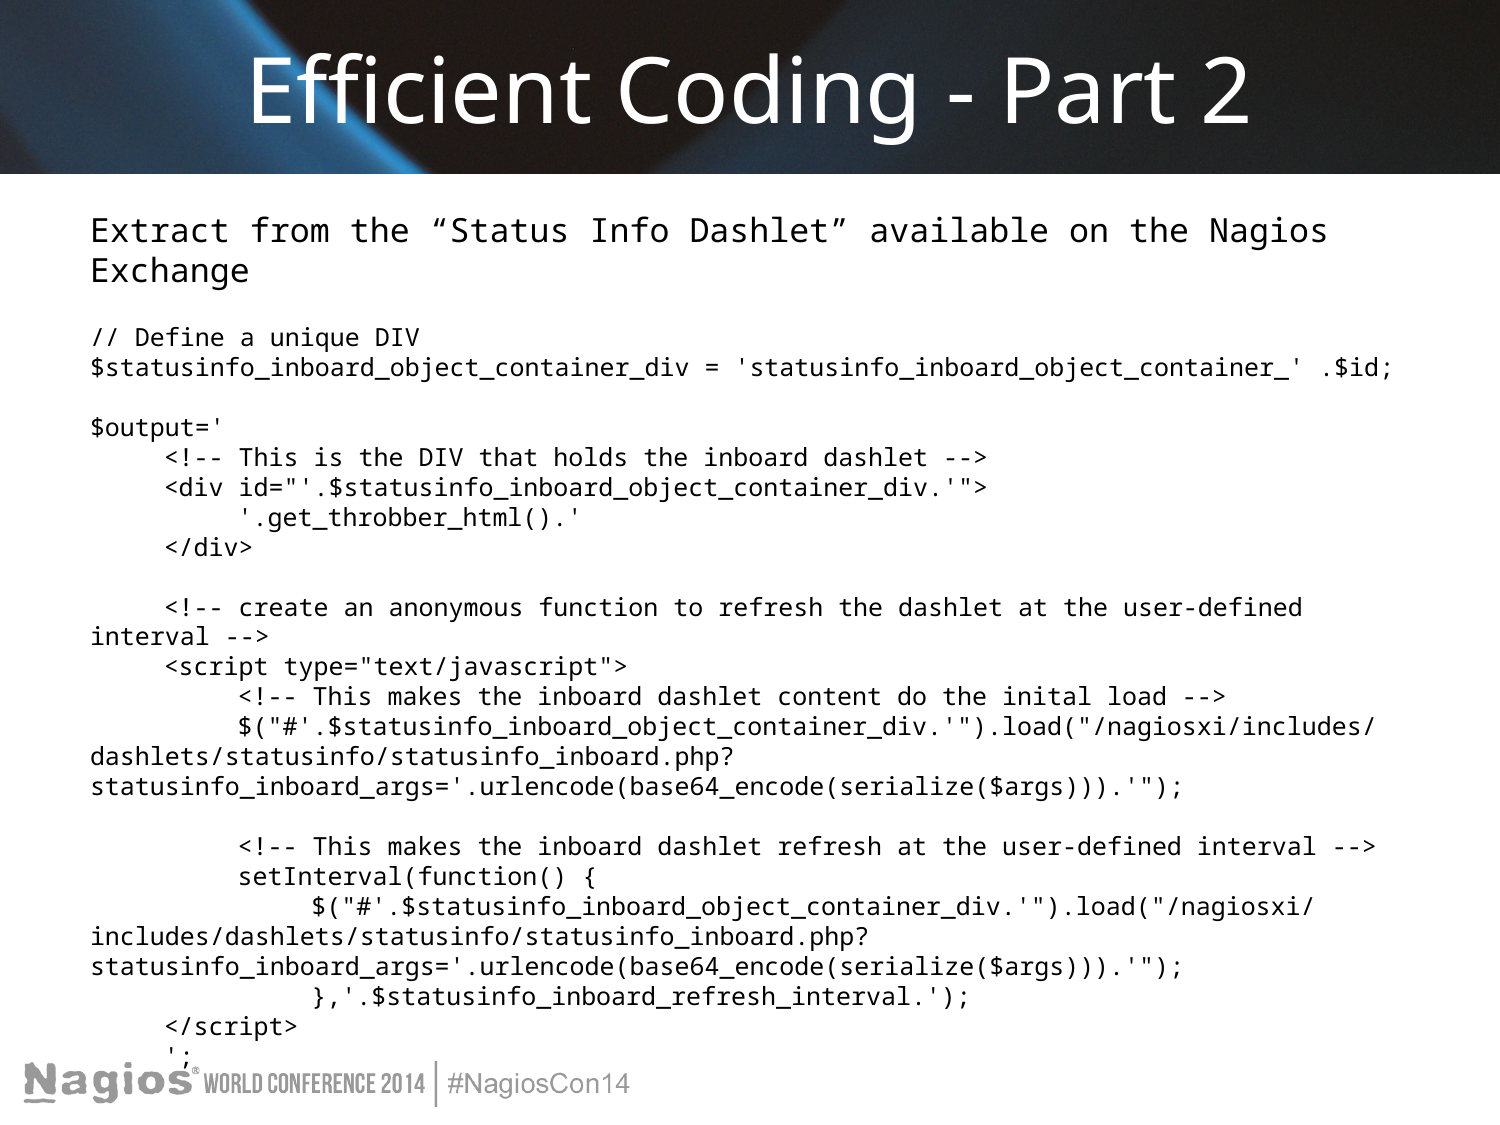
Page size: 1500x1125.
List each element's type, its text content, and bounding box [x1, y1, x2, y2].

picture [12, 1040, 638, 1125]
list Extract from the “Status Info Dashlet” available on the Nagios Exchange // Define a unique DIV $statusinfo_inboard_object_container_div = 'statusinfo_inboard_object_container_' .$id; $output=' <!-- This is the DIV that holds the inboard dashlet --> <div id="'.$statusinfo_inboard_object_container_div.'"> '.get_throbber_html().' </div> <!-- create an anonymous function to refresh the dashlet at the user-defined interval --> <script type="text/javascript"> <!-- This makes the inboard dashlet content do the inital load --> $("#'.$statusinfo_inboard_object_container_div.'").load("/nagiosxi/includes/dashlets/statusinfo/statusinfo_inboard.php?statusinfo_inboard_args='.urlencode(base64_encode(serialize($args))).'"); <!-- This makes the inboard dashlet refresh at the user-defined interval --> setInterval(function() { $("#'.$statusinfo_inboard_object_container_div.'").load("/nagiosxi/includes/dashlets/statusinfo/statusinfo_inboard.php?statusinfo_inboard_args='.urlencode(base64_encode(serialize($args))).'"); },'.$statusinfo_inboard_refresh_interval.'); </script> '; [75, 201, 1453, 1058]
title Efficient Coding - Part 2 [0, 0, 1500, 174]
